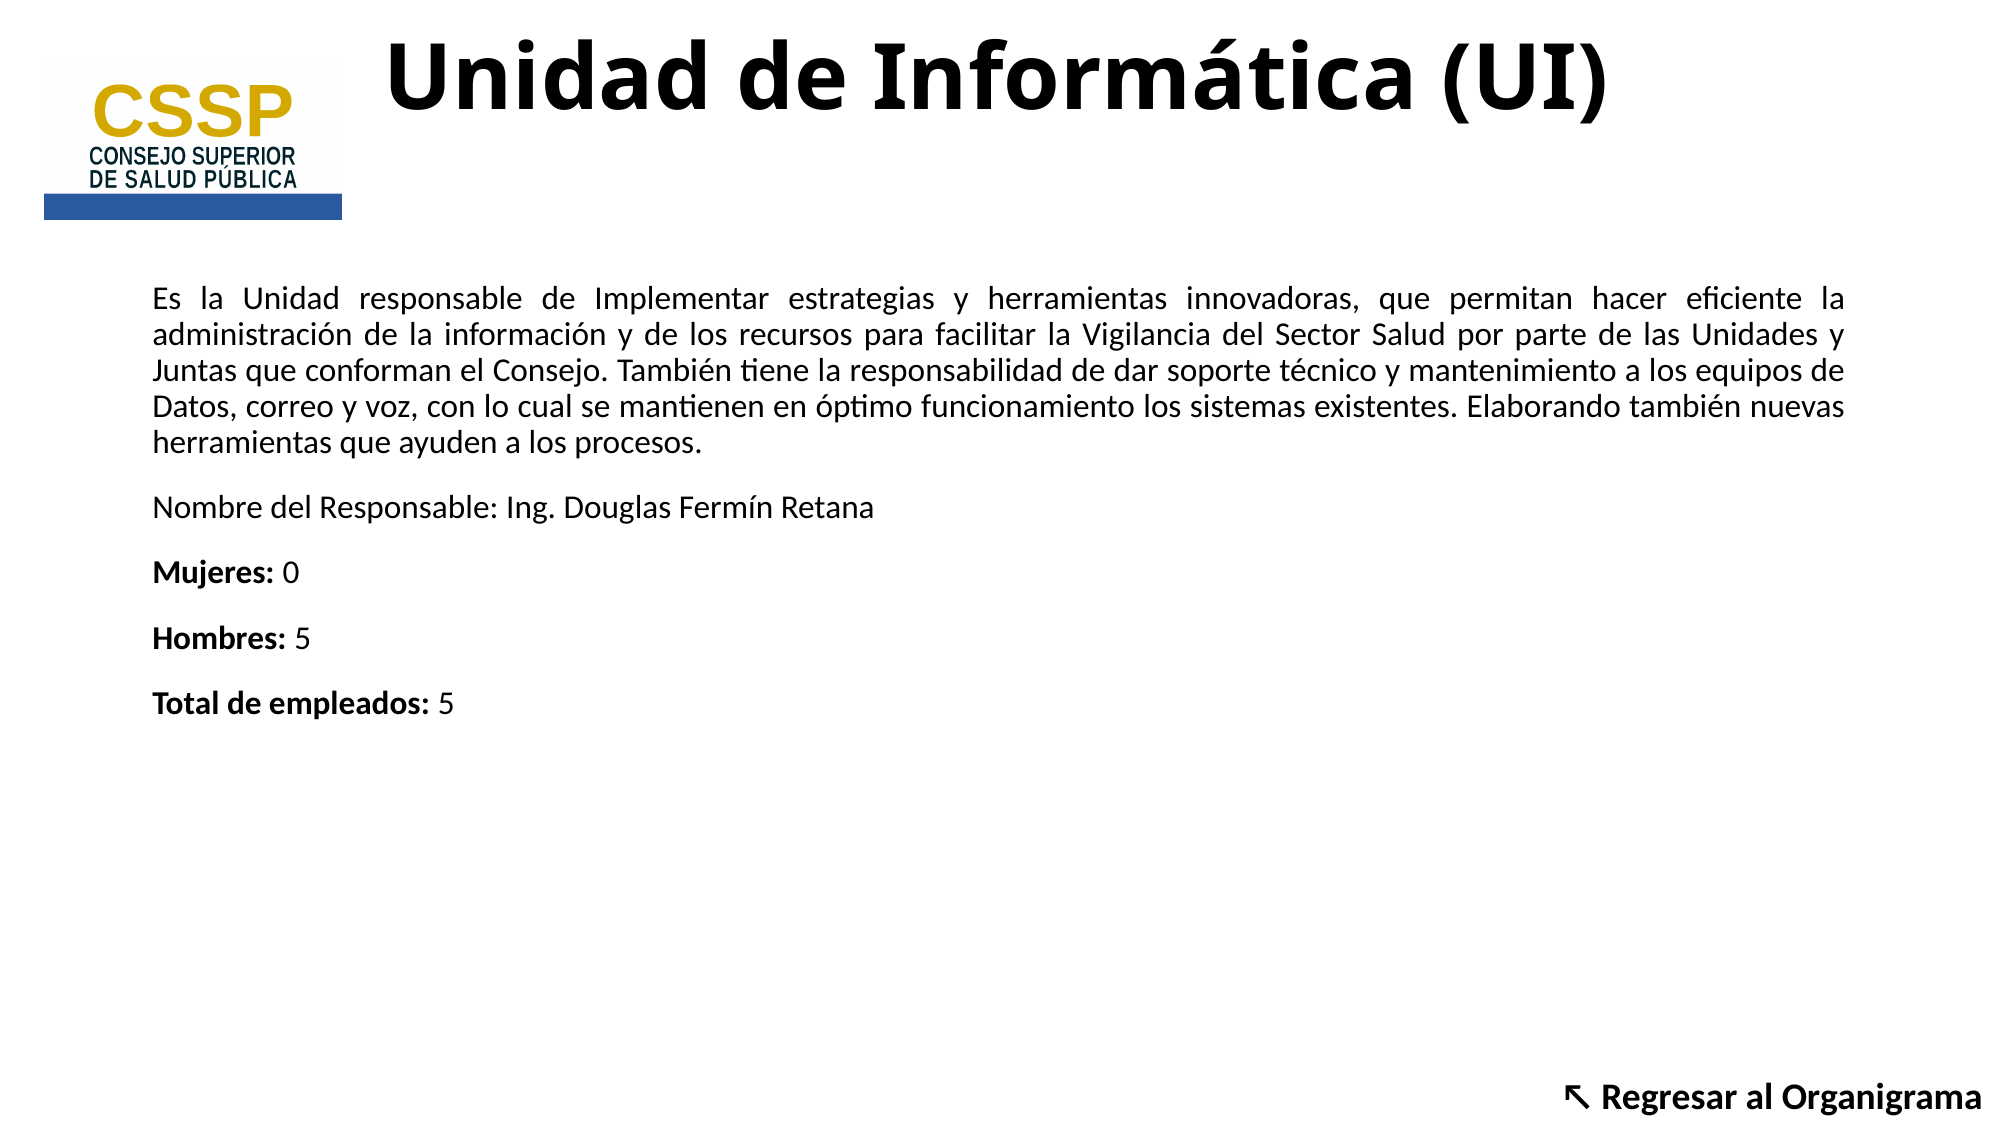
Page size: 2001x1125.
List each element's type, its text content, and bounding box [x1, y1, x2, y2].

text_box ↖ Regresar al Organigrama [1546, 1064, 1999, 1125]
title Unidad de Informática (UI) [368, 22, 1863, 241]
list Es la Unidad responsable de Implementar estrategias y herramientas innovadoras, que permitan hacer eficiente la administración de la información y de los recursos para facilitar la Vigilancia del Sector Salud por parte de las Unidades y Juntas que conforman el Consejo. También tiene la responsabilidad de dar soporte técnico y mantenimiento a los equipos de Datos, correo y voz, con lo cual se mantienen en óptimo funcionamiento los sistemas existentes. Elaborando también nuevas herramientas que ayuden a los procesos. Nombre del Responsable: Ing. Douglas Fermín Retana Mujeres: 0 Hombres: 5 Total de empleados: 5 [137, 273, 1863, 1066]
picture [44, 61, 342, 220]
